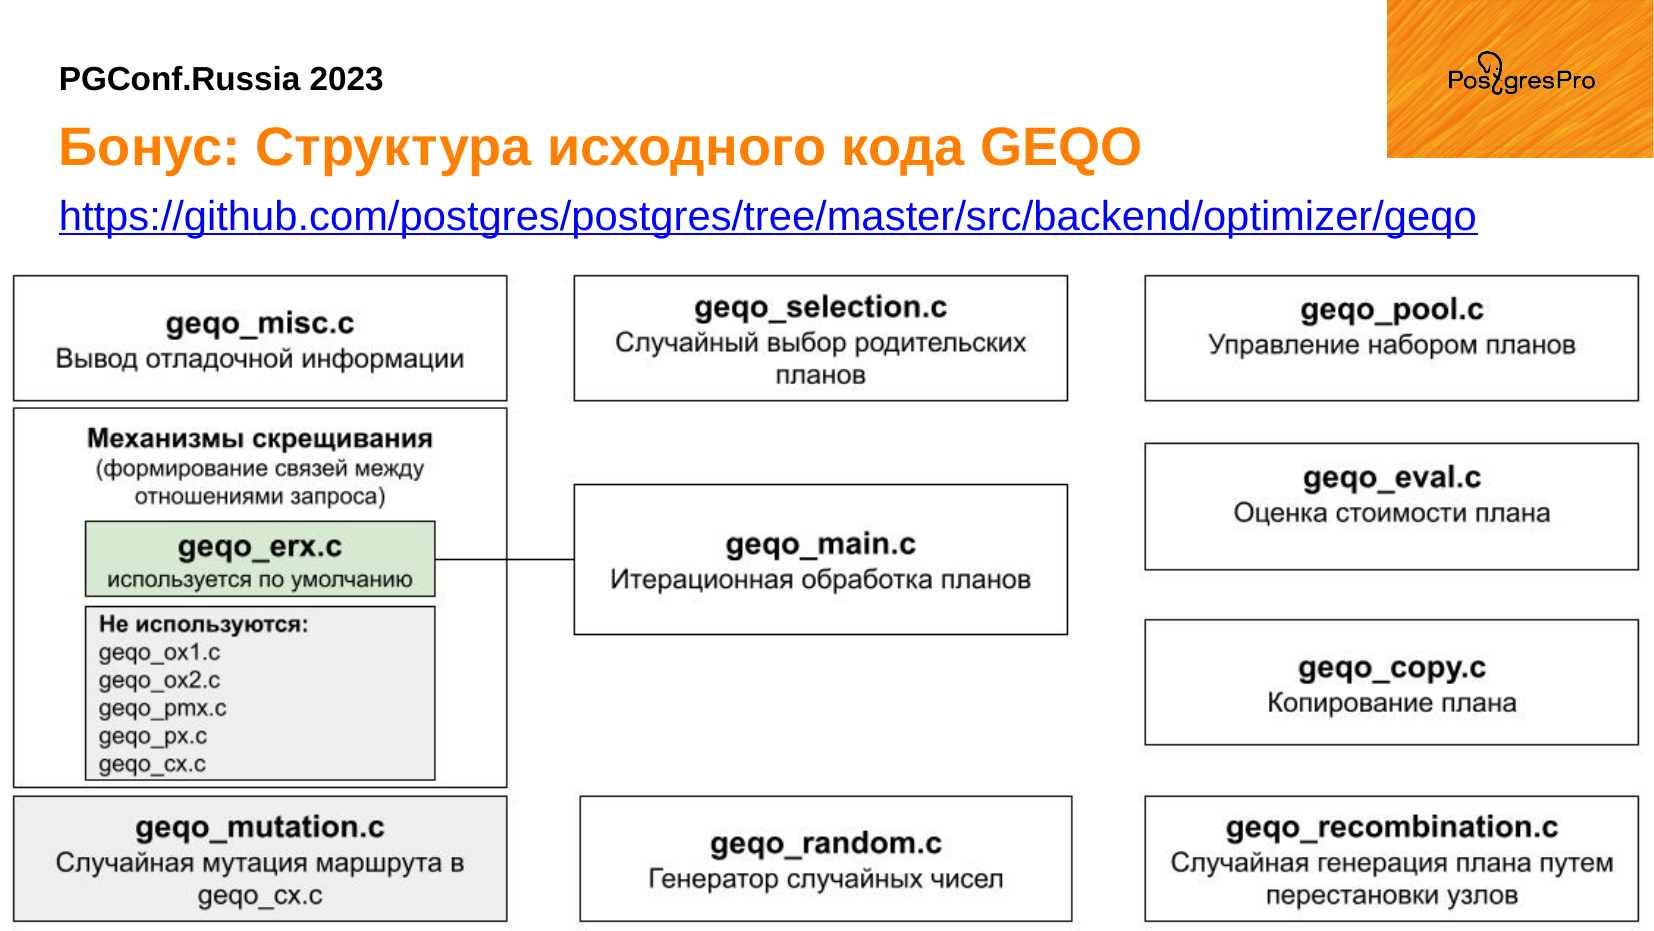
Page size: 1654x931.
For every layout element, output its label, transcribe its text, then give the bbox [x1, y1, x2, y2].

text_box PGConf.Russia 2023 [58, 47, 1388, 107]
picture [1387, 0, 1654, 158]
text_box Бонус: Структура исходного кода GEQO [58, 112, 1388, 175]
text_box https://github.com/postgres/postgres/tree/master/src/backend/optimizer/geqo [58, 188, 1536, 262]
picture [0, 262, 1654, 931]
